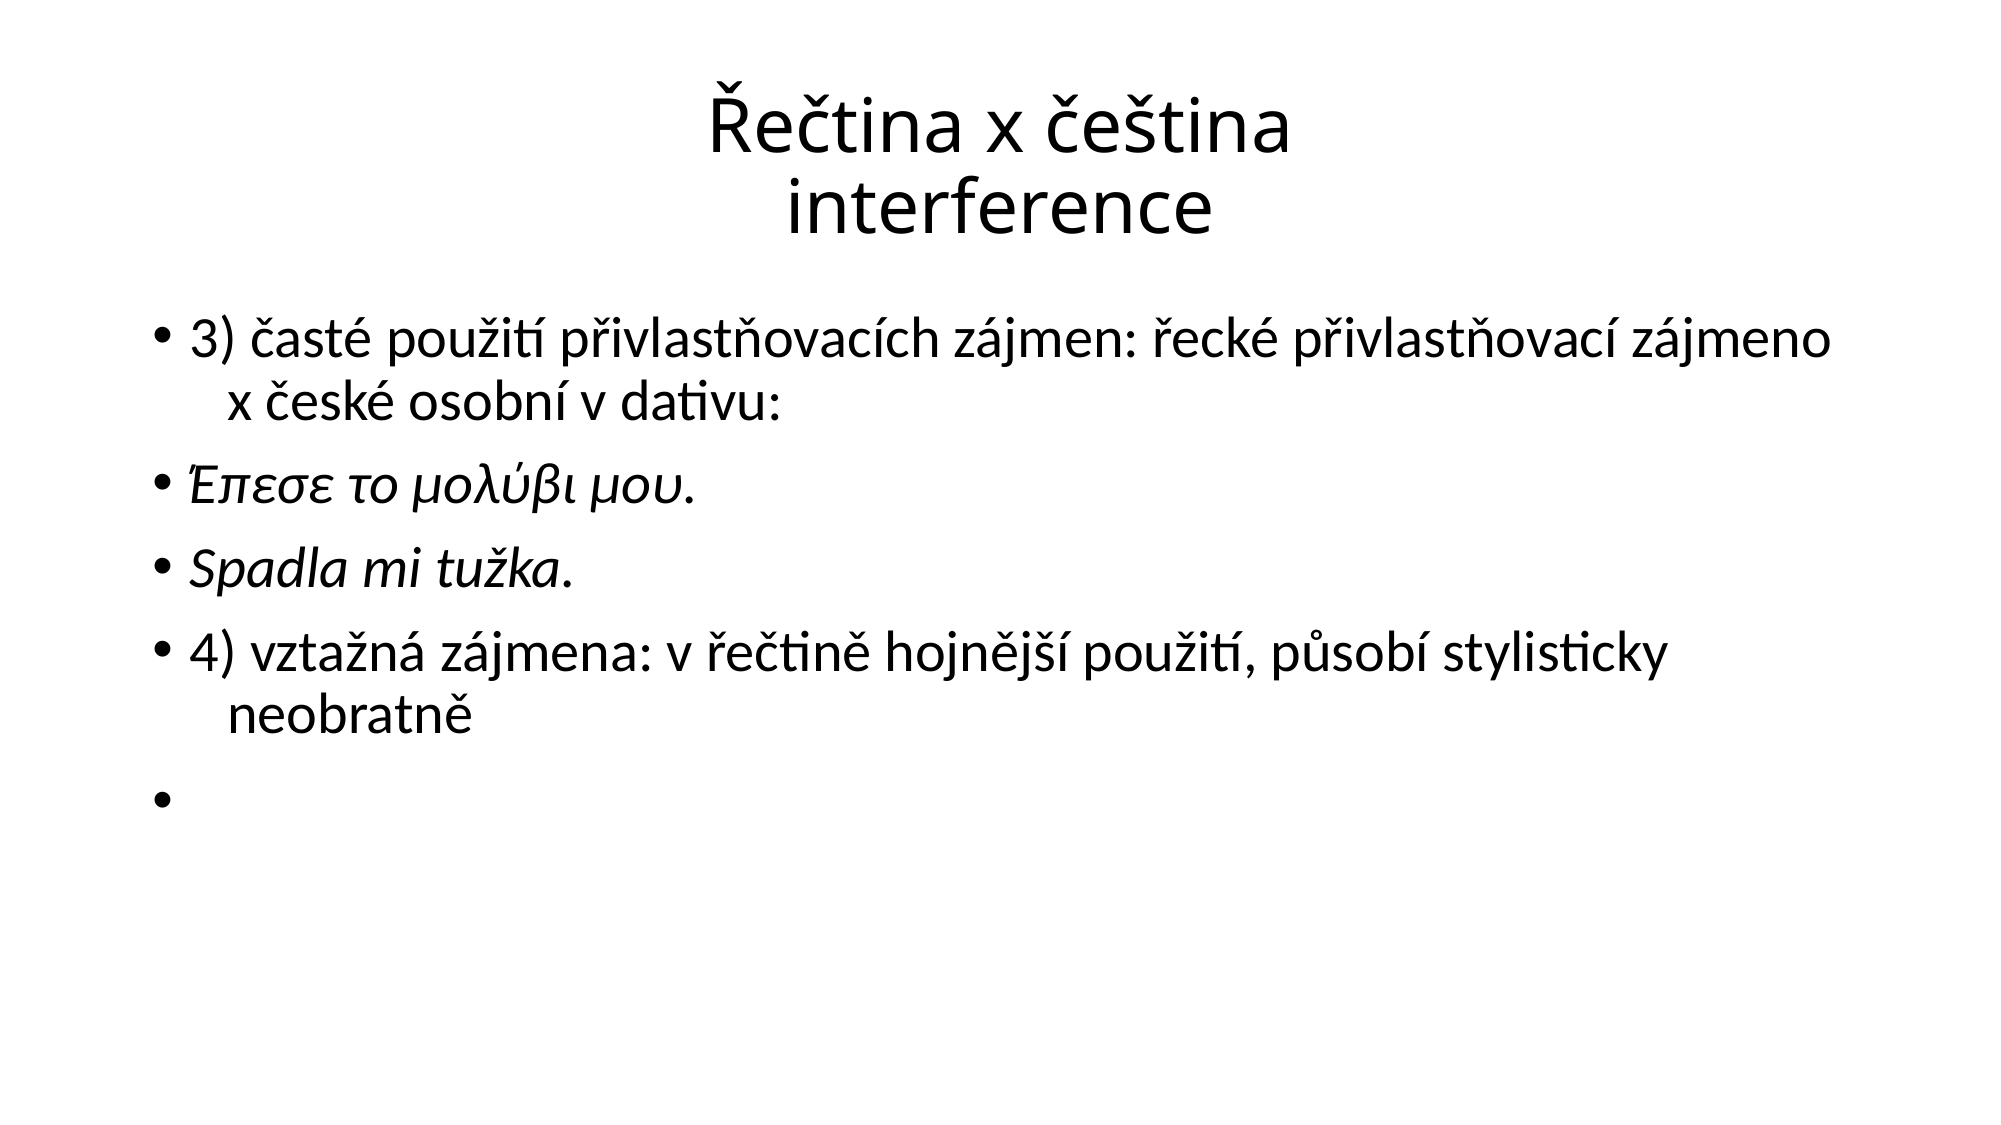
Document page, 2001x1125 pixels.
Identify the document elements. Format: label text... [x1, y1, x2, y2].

title Řečtina x čeština interference [137, 59, 1863, 278]
list 3) časté použití přivlastňovacích zájmen: řecké přivlastňovací zájmeno x české osobní v dativu: Έπεσε το μολύβι μου. Spadla mi tužka. 4) vztažná zájmena: v řečtině hojnější použití, působí stylisticky neobratně [137, 299, 1863, 1014]
